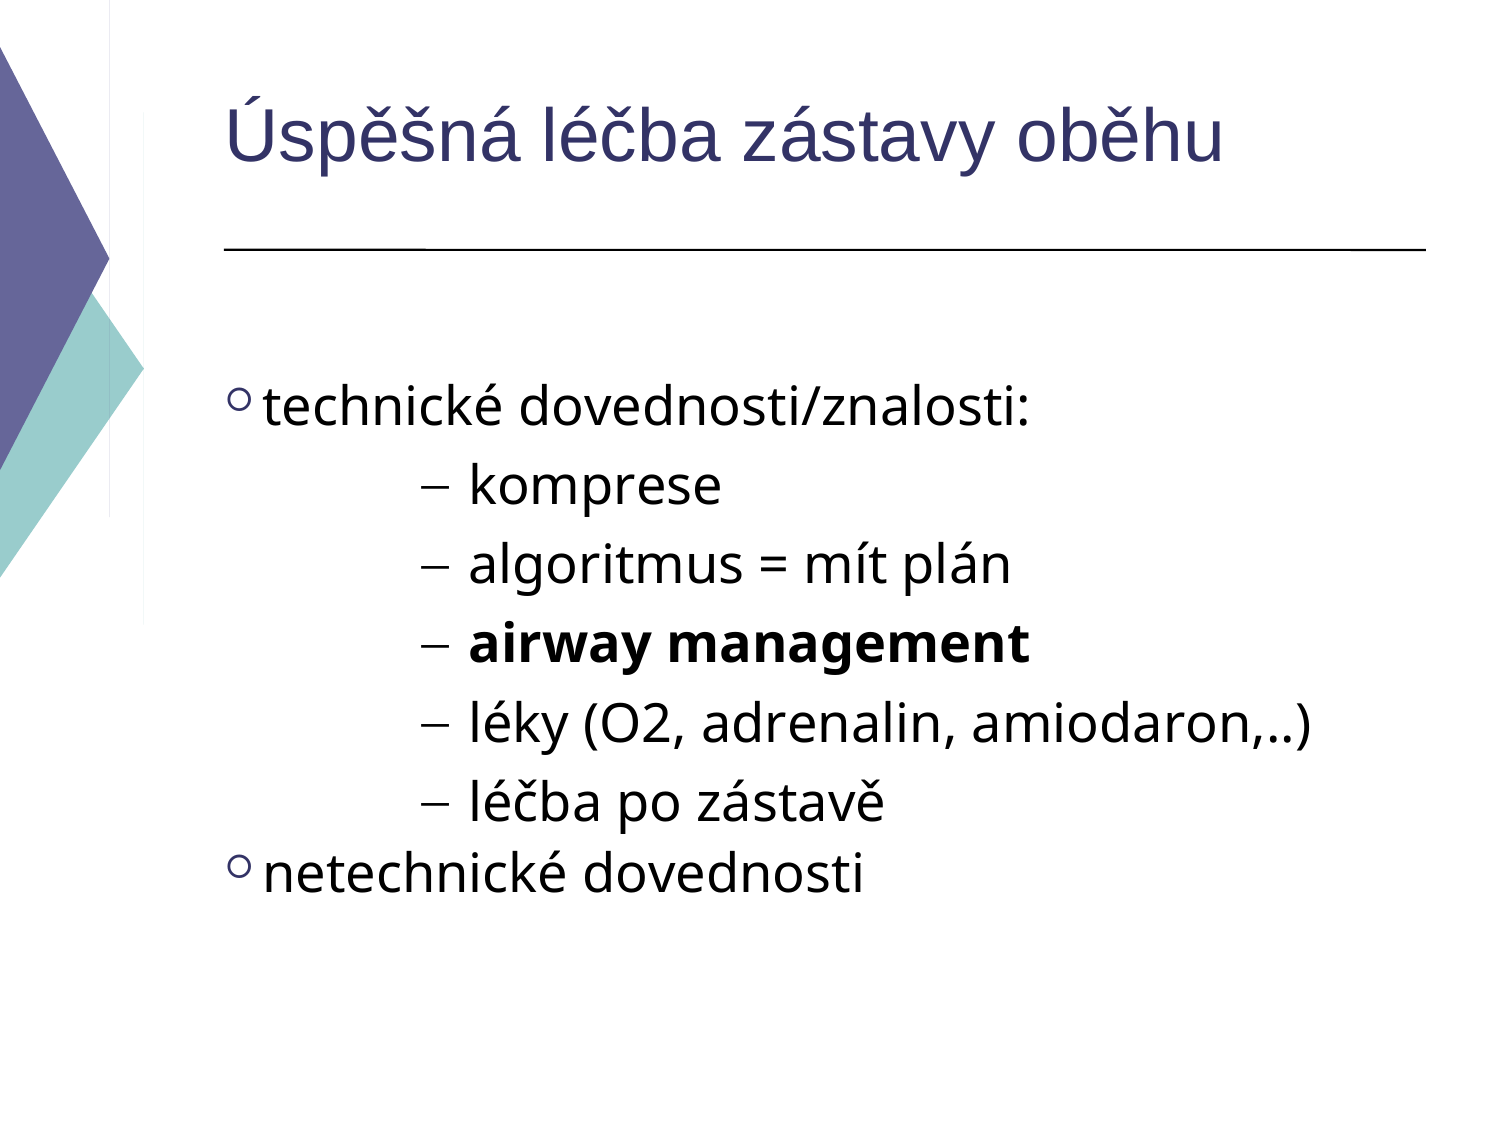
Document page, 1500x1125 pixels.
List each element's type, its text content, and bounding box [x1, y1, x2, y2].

title Úspěšná léčba zástavy oběhu [224, 41, 1423, 236]
list technické dovednosti/znalosti: komprese algoritmus = mít plán airway management léky (O2, adrenalin, amiodaron,..) léčba po zástavě netechnické dovednosti [224, 299, 1423, 966]
